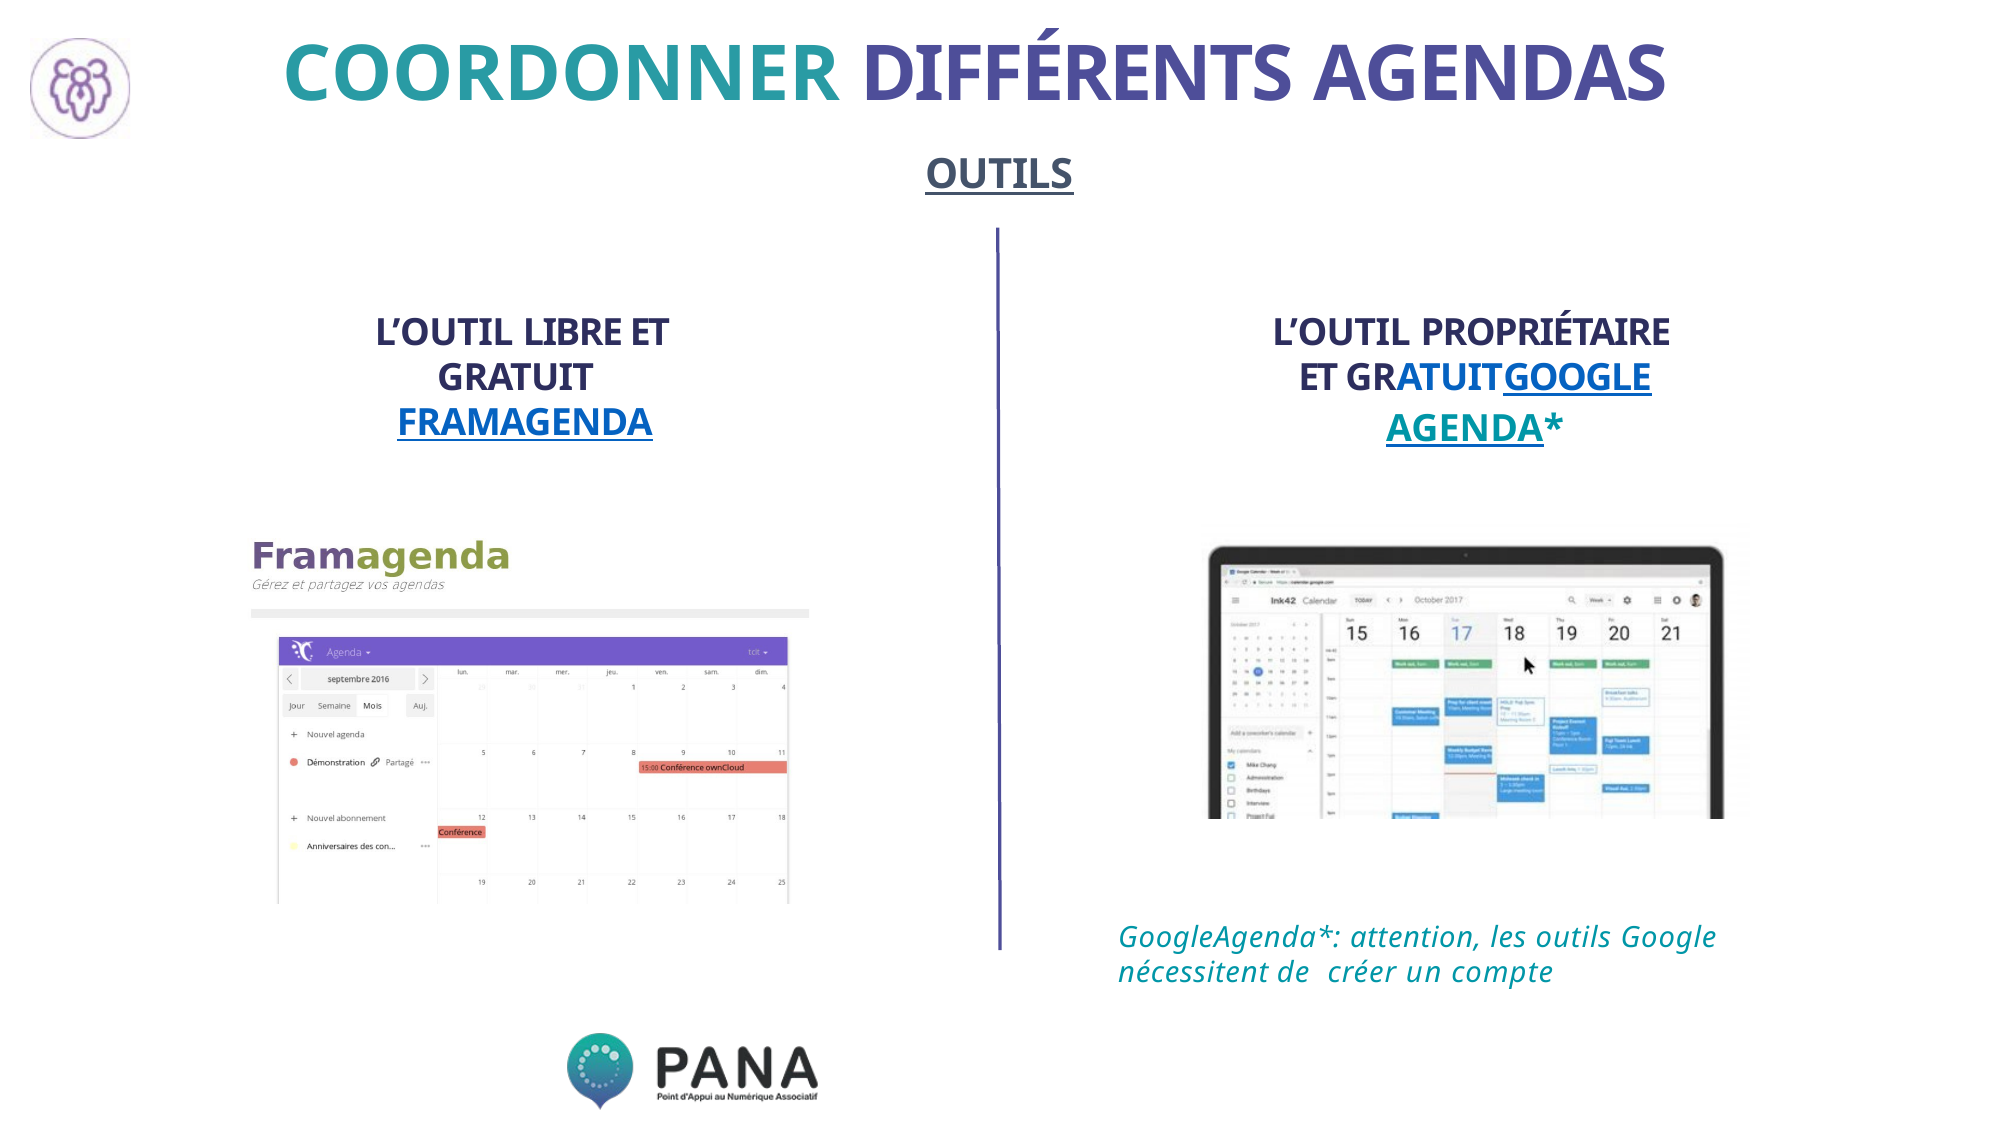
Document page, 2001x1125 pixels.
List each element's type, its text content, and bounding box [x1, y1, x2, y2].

title COORDONNER DIFFÉRENTS AGENDAS [280, 20, 1720, 117]
text_box L’OUTIL PROPRIÉTAIRE ET GRATUIT GOOGLE AGENDA* [1263, 305, 1686, 445]
text_box [30, 39, 130, 139]
text_box [1201, 523, 1750, 818]
text_box L’OUTIL LIBRE ET GRATUIT FRAMAGENDA [367, 306, 682, 445]
text_box OUTILS [923, 144, 1077, 198]
text_box GoogleAgenda*: attention, les outils Google nécessitent de créer un compte [1116, 915, 1863, 988]
text_box [248, 538, 809, 903]
